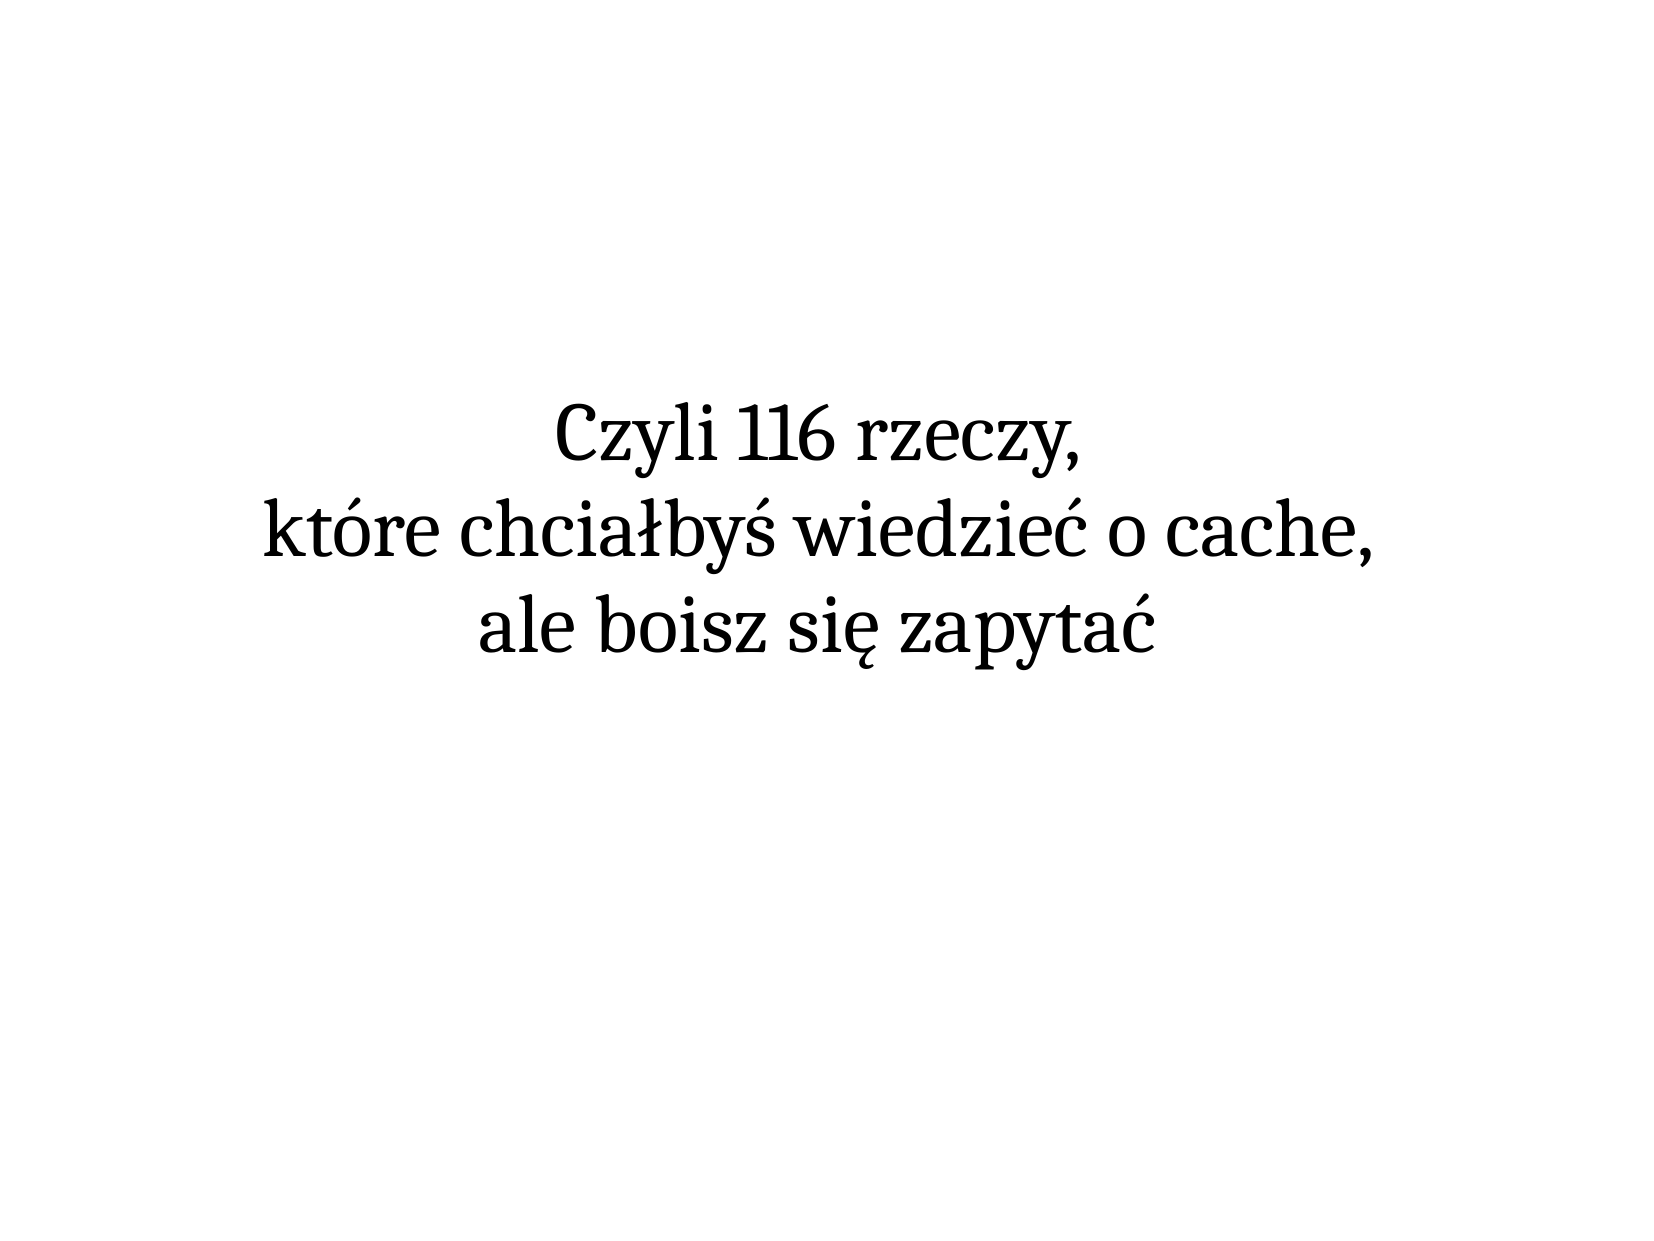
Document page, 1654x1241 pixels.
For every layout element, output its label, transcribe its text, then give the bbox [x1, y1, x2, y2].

subtitle Czyli 116 rzeczy, które chciałbyś wiedzieć o cache, ale boisz się zapytać [82, 49, 1571, 1010]
